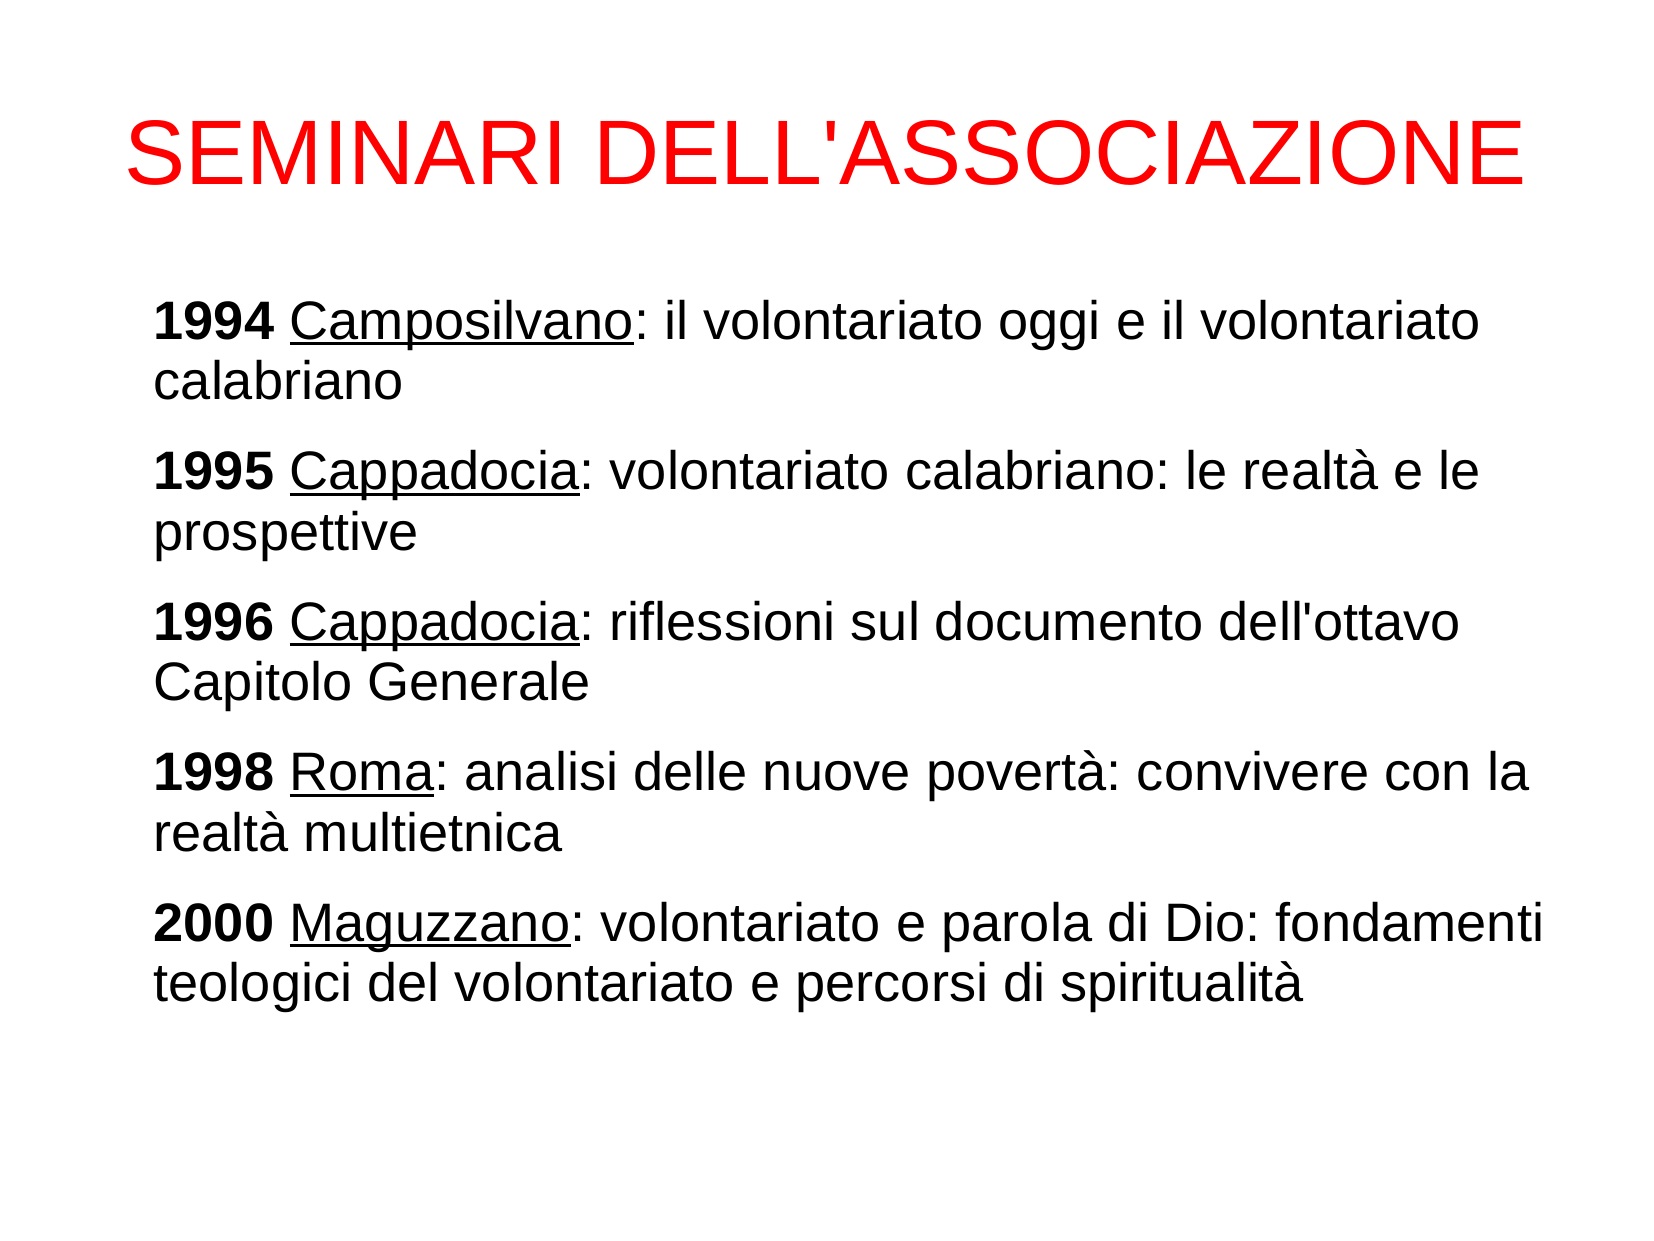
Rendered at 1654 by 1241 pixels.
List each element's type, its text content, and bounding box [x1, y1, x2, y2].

title SEMINARI DELL'ASSOCIAZIONE [82, 49, 1571, 257]
list 1994 Camposilvano: il volontariato oggi e il volontariato calabriano 1995 Cappadocia: volontariato calabriano: le realtà e le prospettive 1996 Cappadocia: riflessioni sul documento dell'ottavo Capitolo Generale 1998 Roma: analisi delle nuove povertà: convivere con la realtà multietnica 2000 Maguzzano: volontariato e parola di Dio: fondamenti teologici del volontariato e percorsi di spiritualità [82, 290, 1571, 1109]
